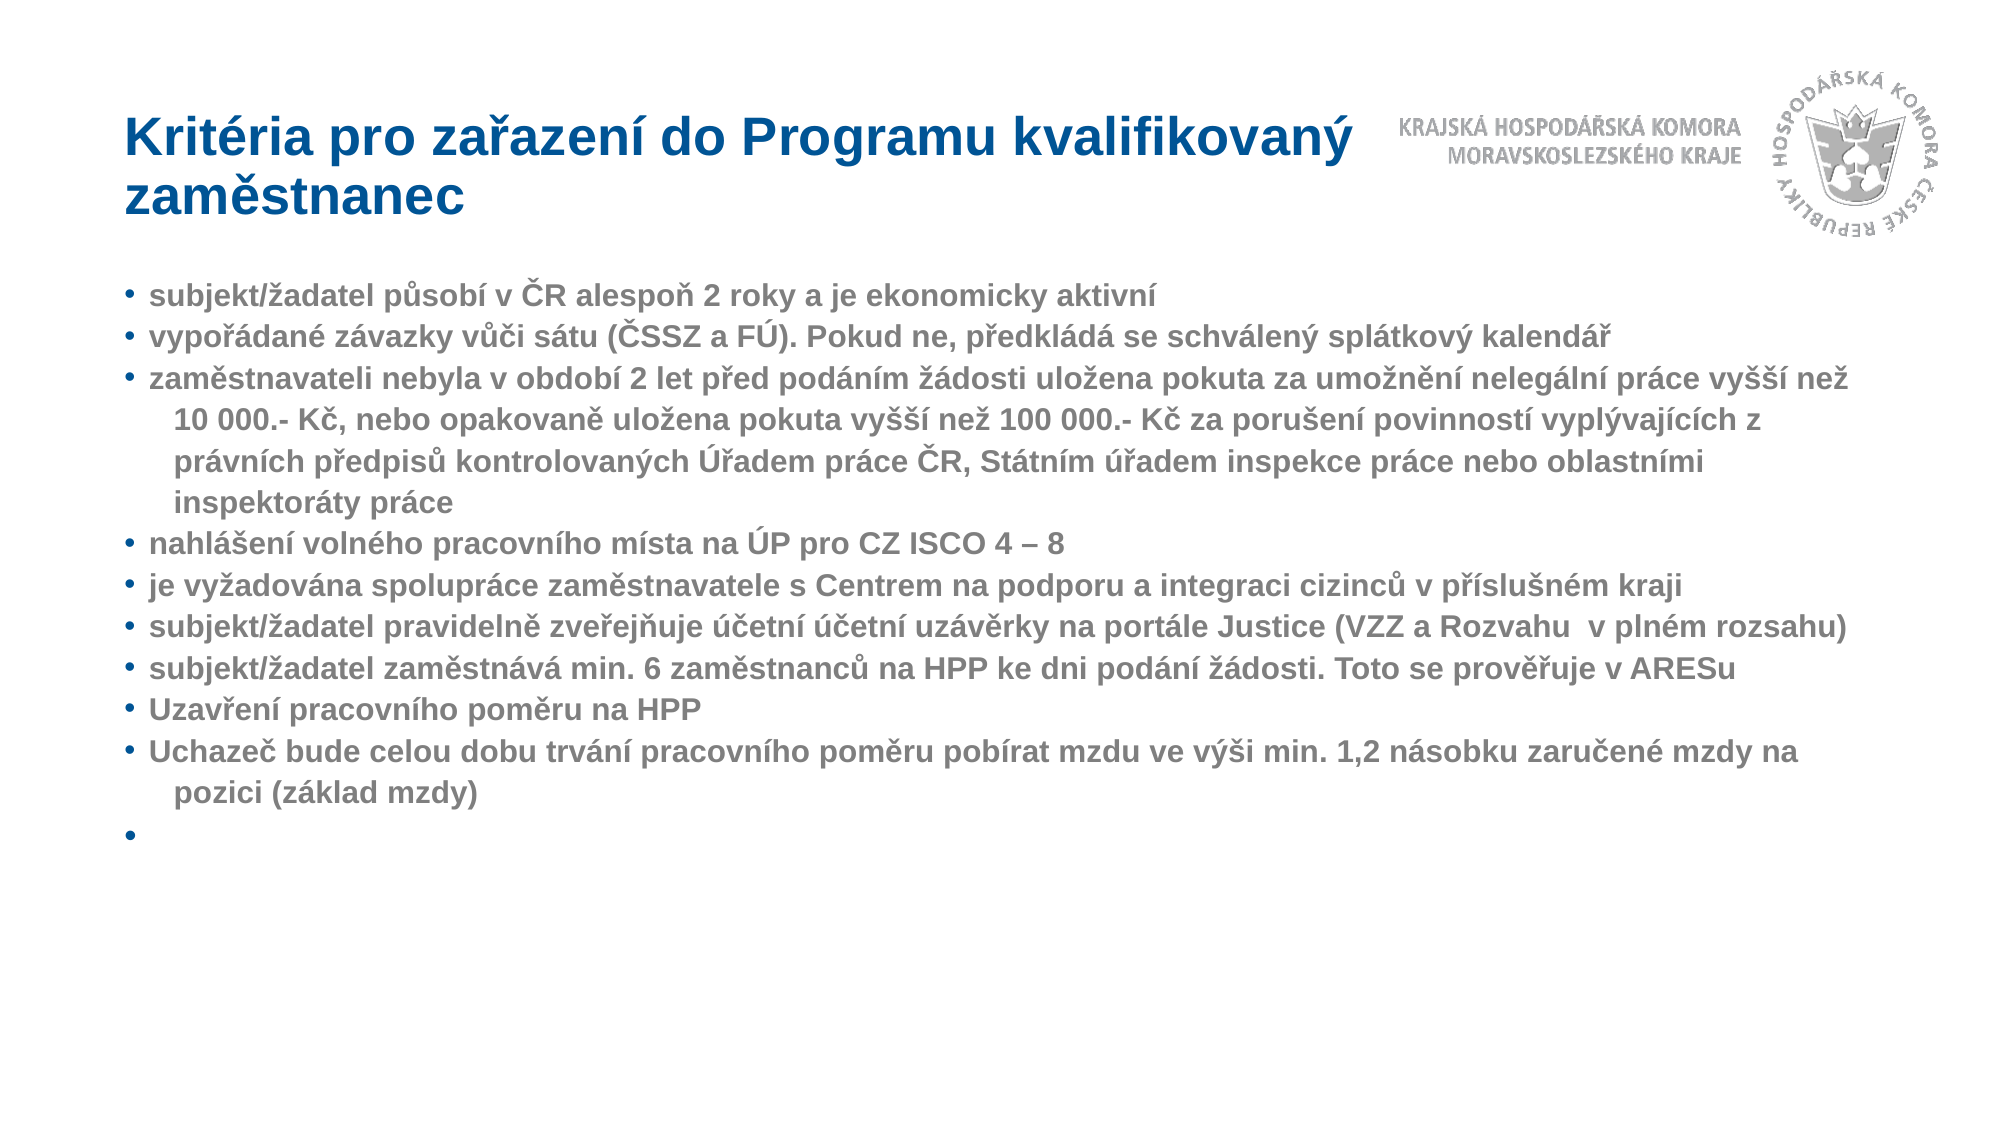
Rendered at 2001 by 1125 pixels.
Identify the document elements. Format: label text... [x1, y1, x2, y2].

title Kritéria pro zařazení do Programu kvalifikovaný zaměstnanec [124, 96, 1401, 226]
list subjekt/žadatel působí v ČR alespoň 2 roky a je ekonomicky aktivní vypořádané závazky vůči sátu (ČSSZ a FÚ). Pokud ne, předkládá se schválený splátkový kalendář zaměstnavateli nebyla v období 2 let před podáním žádosti uložena pokuta za umožnění nelegální práce vyšší než 10 000.- Kč, nebo opakovaně uložena pokuta vyšší než 100 000.- Kč za porušení povinností vyplývajících z právních předpisů kontrolovaných Úřadem práce ČR, Státním úřadem inspekce práce nebo oblastními inspektoráty práce nahlášení volného pracovního místa na ÚP pro CZ ISCO 4 – 8 je vyžadována spolupráce zaměstnavatele s Centrem na podporu a integraci cizinců v příslušném kraji subjekt/žadatel pravidelně zveřejňuje účetní účetní uzávěrky na portále Justice (VZZ a Rozvahu v plném rozsahu) subjekt/žadatel zaměstnává min. 6 zaměstnanců na HPP ke dni podání žádosti. Toto se prověřuje v ARESu Uzavření pracovního poměru na HPP Uchazeč bude celou dobu trvání pracovního poměru pobírat mzdu ve výši min. 1,2 násobku zaručené mzdy na pozici (základ mzdy) [124, 271, 1863, 830]
